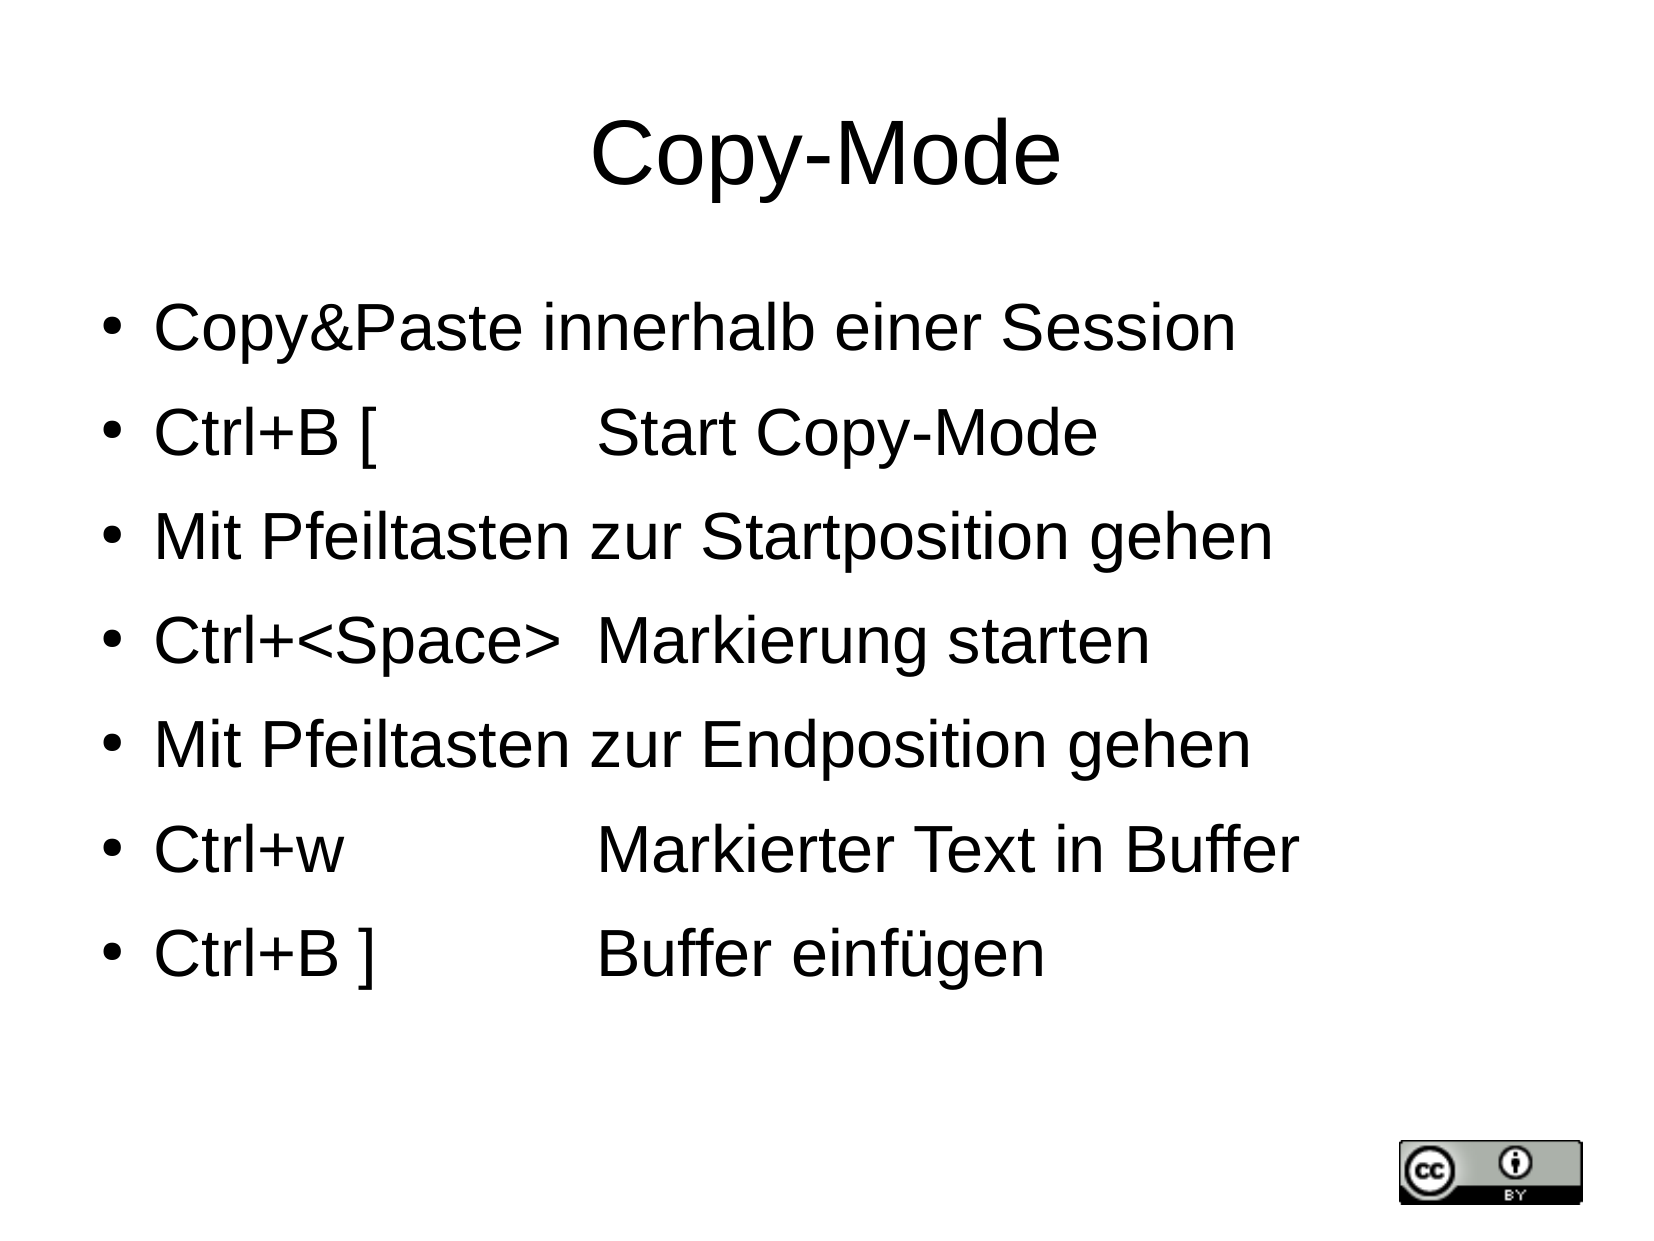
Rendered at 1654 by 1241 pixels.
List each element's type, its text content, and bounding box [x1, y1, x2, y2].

picture [1399, 1140, 1583, 1205]
title Copy-Mode [82, 49, 1571, 257]
list Copy&Paste innerhalb einer Session Ctrl+B [ Start Copy-Mode Mit Pfeiltasten zur Startposition gehen Ctrl+<Space> Markierung starten Mit Pfeiltasten zur Endposition gehen Ctrl+w Markierter Text in Buffer Ctrl+B ] Buffer einfügen [82, 290, 1571, 1010]
